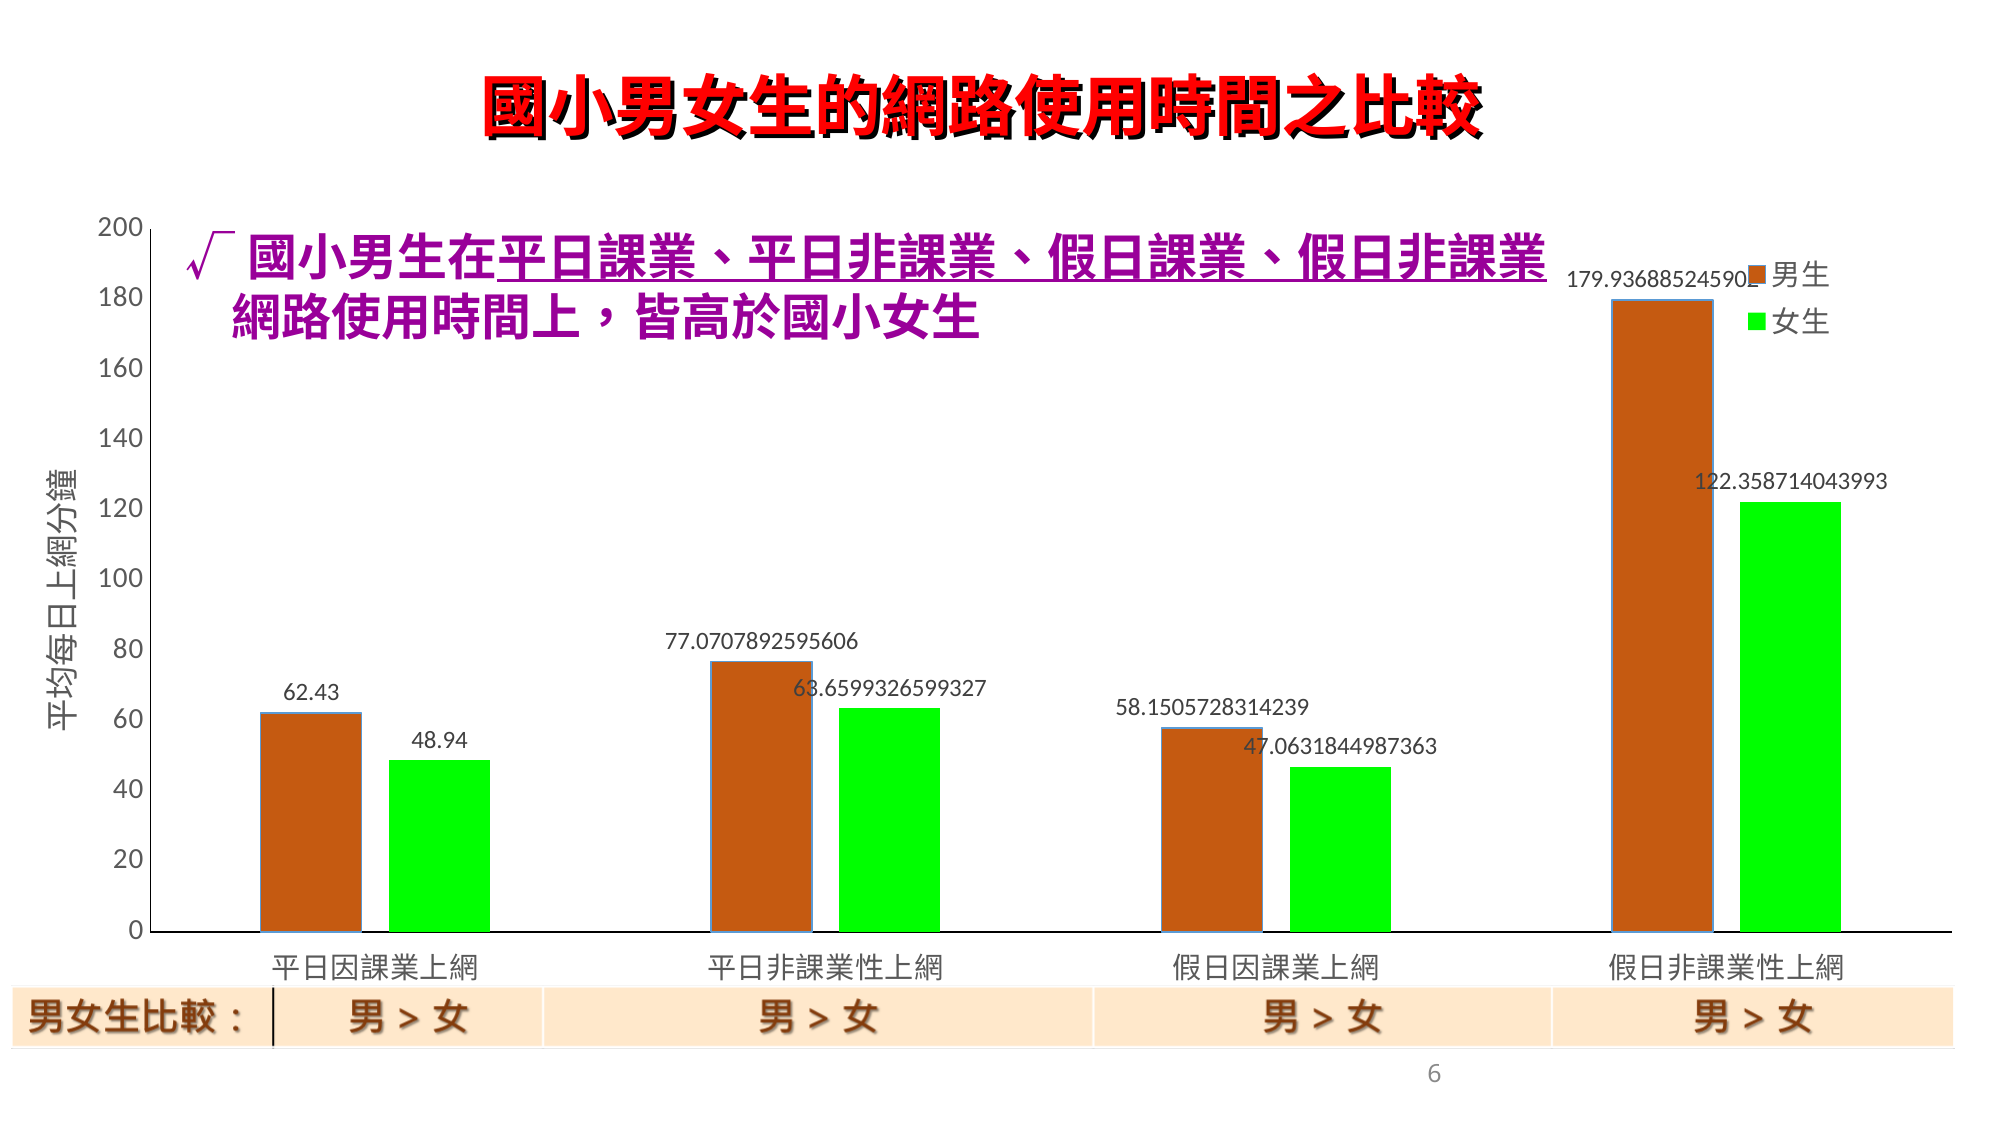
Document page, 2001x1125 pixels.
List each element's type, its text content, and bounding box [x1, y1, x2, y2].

title 國小男女生的網路使用時間之比較 [118, 0, 1844, 214]
picture [11, 982, 1955, 1069]
text_box √國小男生在平日課業、平日非課業、假日課業、假日非課業 網路使用時間上，皆高於國小女生 [170, 217, 1586, 354]
text_box 6 [1412, 1042, 1863, 1103]
chart [27, 214, 1982, 1043]
